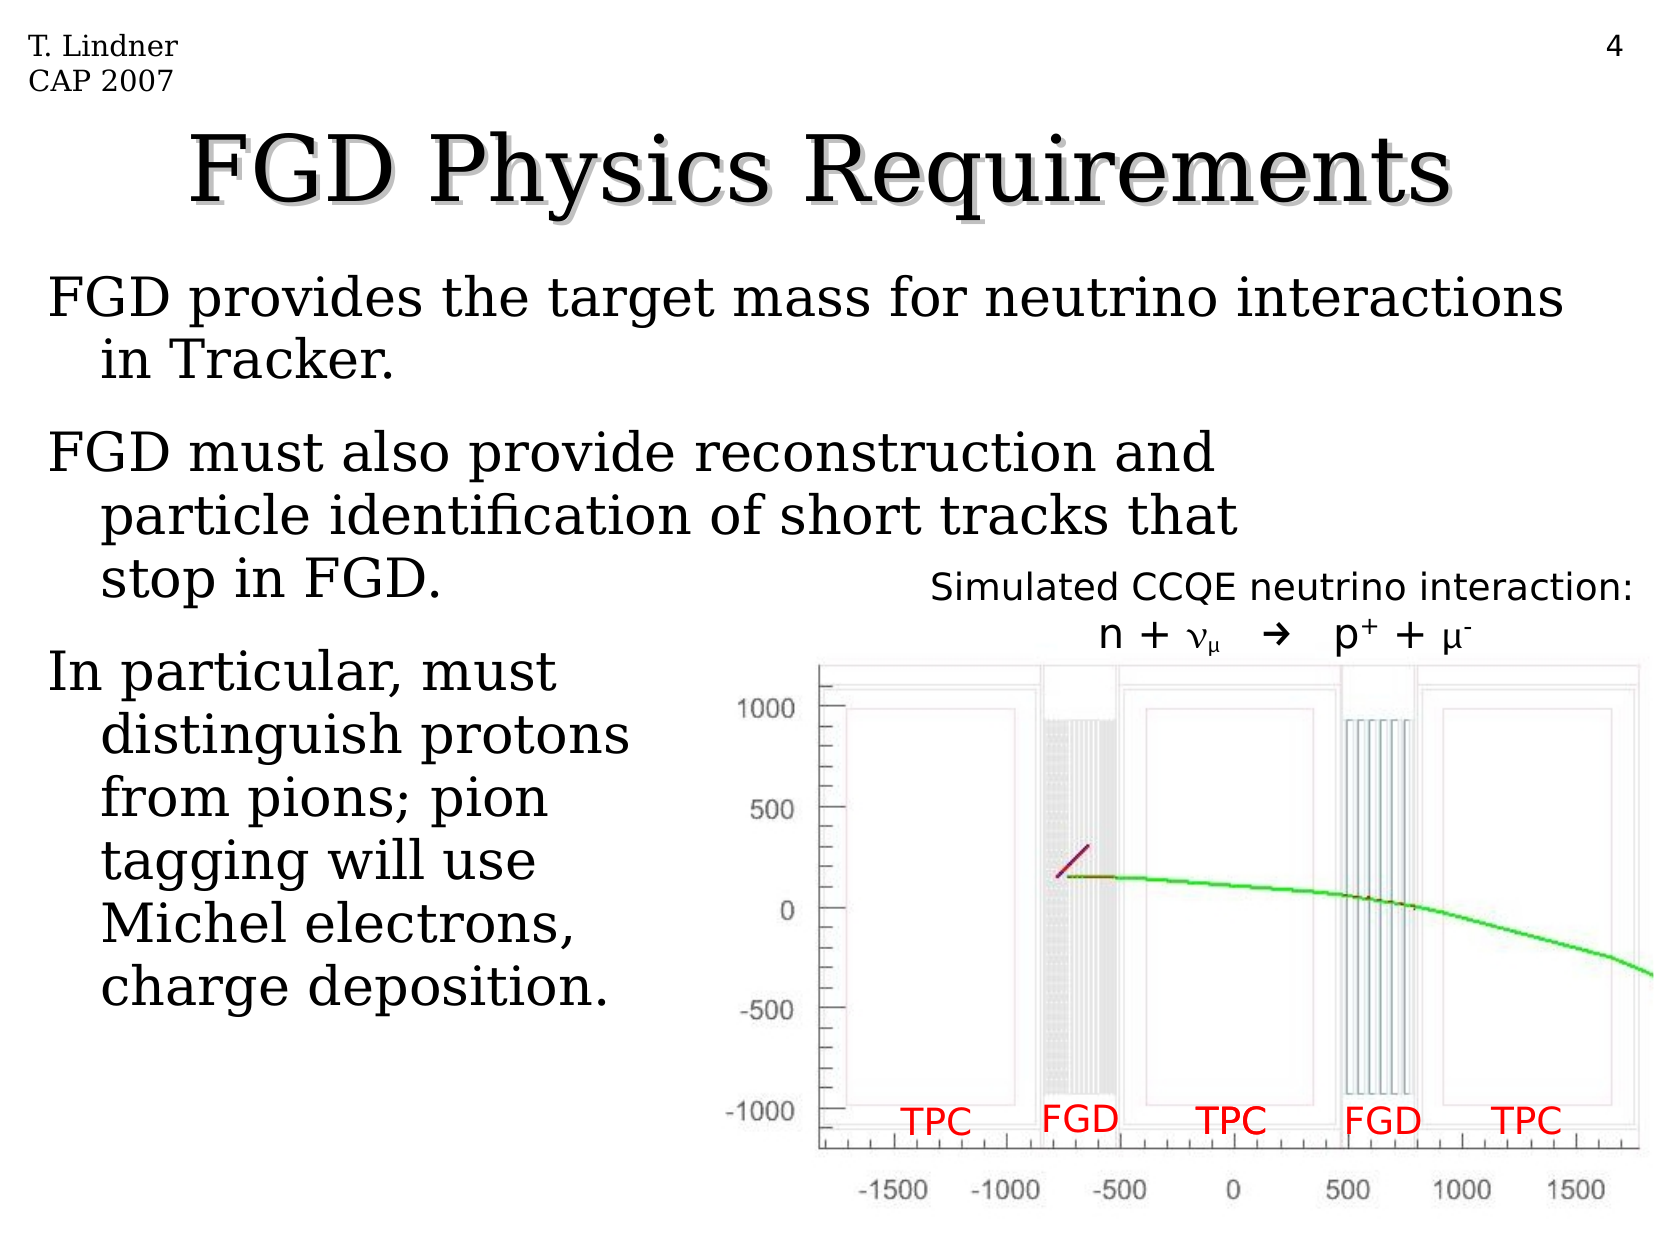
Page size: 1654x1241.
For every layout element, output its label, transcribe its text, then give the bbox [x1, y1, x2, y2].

text_box Simulated CCQE neutrino interaction: n +  → p+ + - [915, 558, 1636, 680]
picture [708, 641, 1654, 1241]
text_box TPC [1181, 1092, 1282, 1151]
title FGD Physics Requirements [76, 73, 1565, 265]
text_box FGD [1328, 1092, 1437, 1151]
text_box TPC [1476, 1092, 1577, 1152]
list FGD provides the target mass for neutrino interactions in Tracker. FGD must also provide reconstruction and particle identification of short tracks that stop in FGD. In particular, must distinguish protons from pions; pion tagging will use Michel electrons, charge deposition. [29, 265, 1571, 1094]
text_box FGD [1026, 1090, 1134, 1150]
text_box TPC [885, 1093, 986, 1152]
